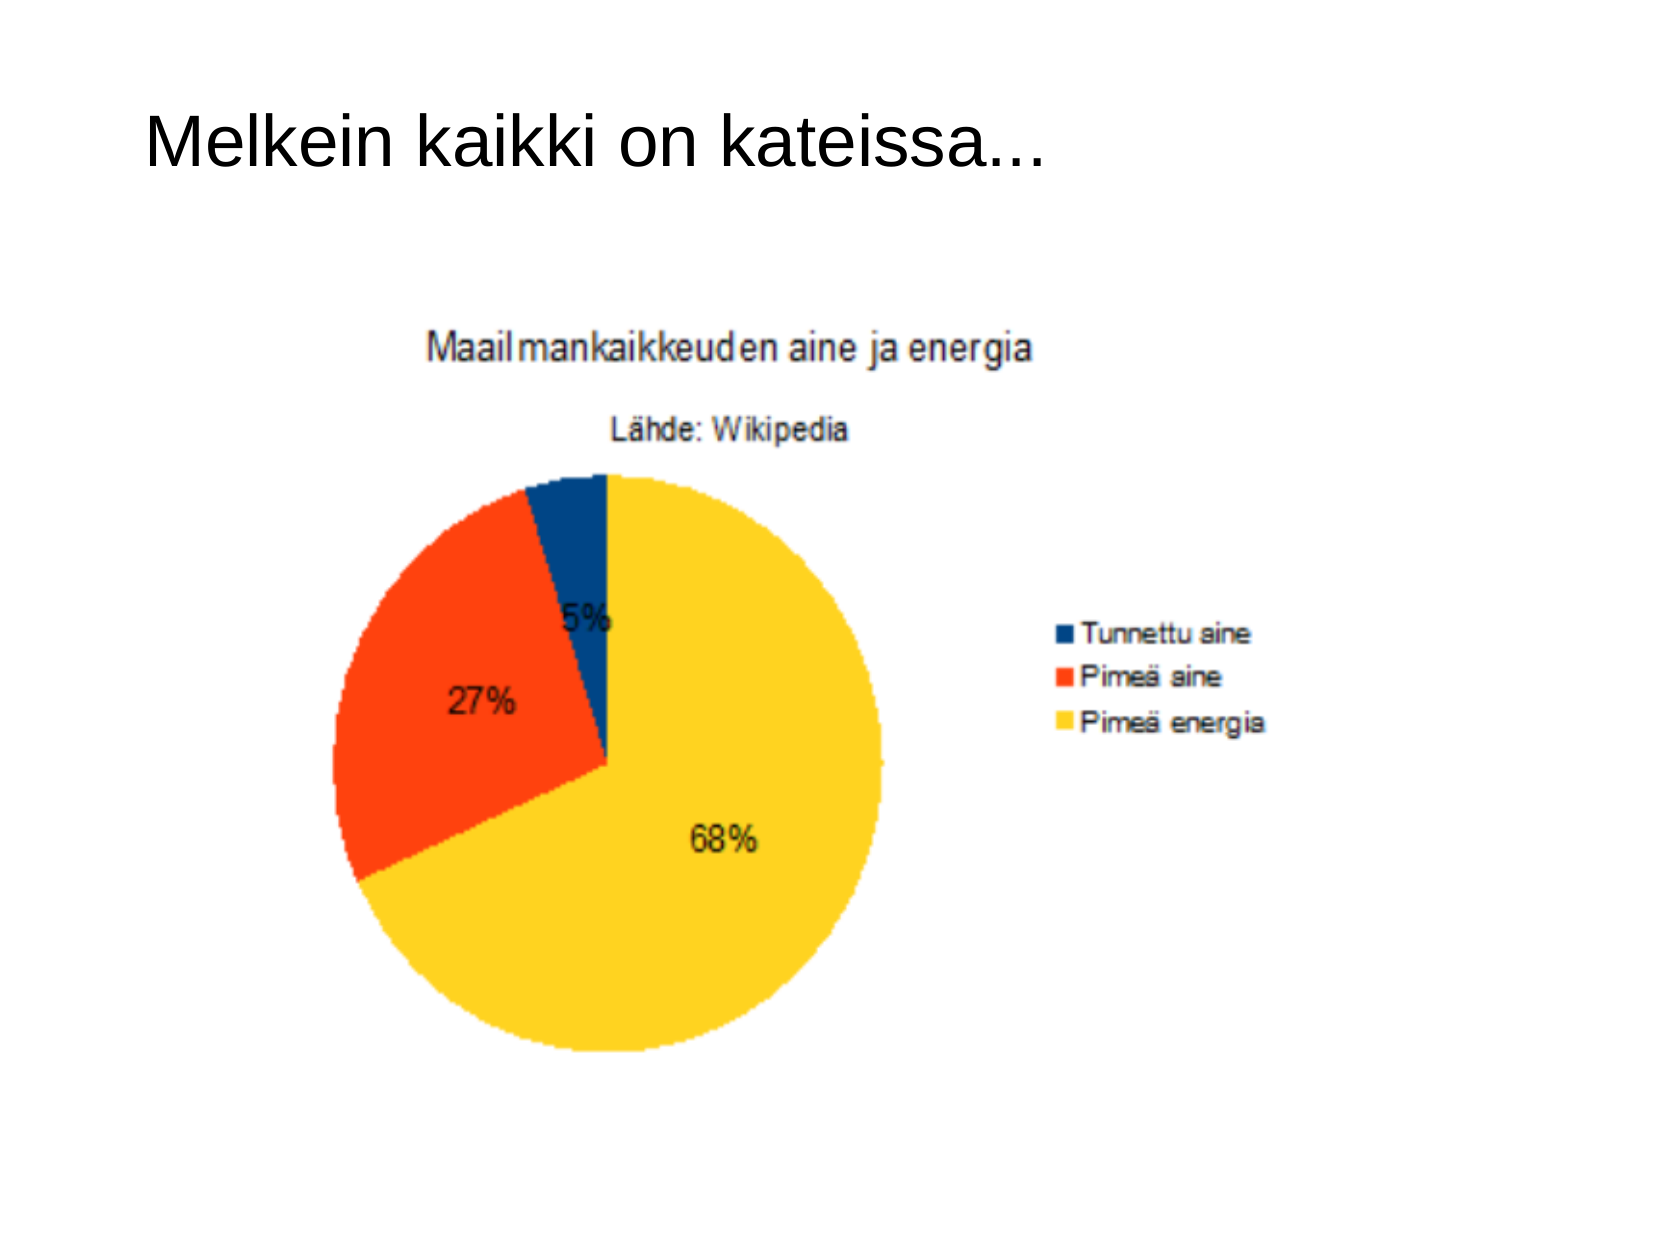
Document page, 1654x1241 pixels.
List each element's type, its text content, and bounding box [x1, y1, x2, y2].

text_box Melkein kaikki on kateissa... [129, 86, 1064, 189]
picture [124, 242, 1335, 1075]
